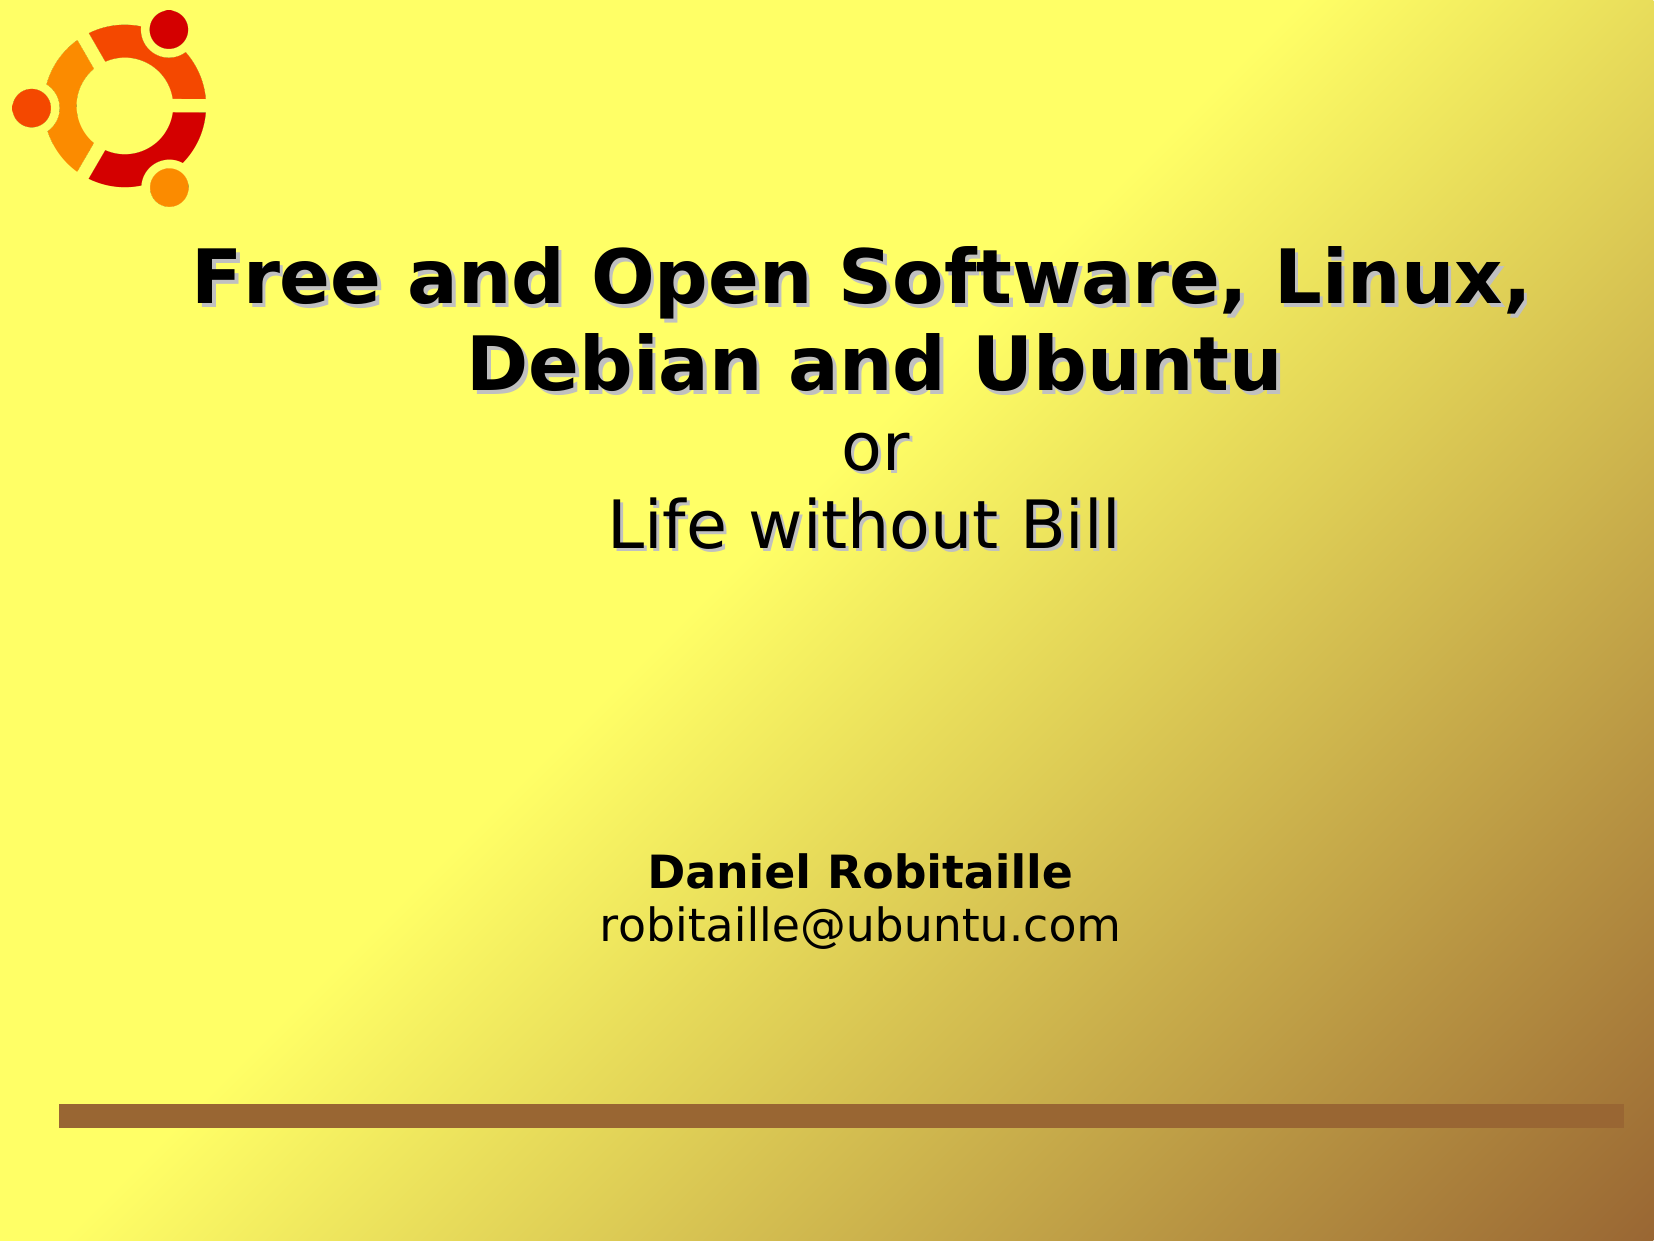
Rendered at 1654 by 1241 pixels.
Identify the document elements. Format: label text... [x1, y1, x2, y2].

picture [12, 10, 207, 207]
text_box Free and Open Software, Linux, Debian and Ubuntu or Life without Bill [177, 226, 1574, 572]
text_box Daniel Robitaille robitaille@ubuntu.com [584, 838, 1137, 960]
